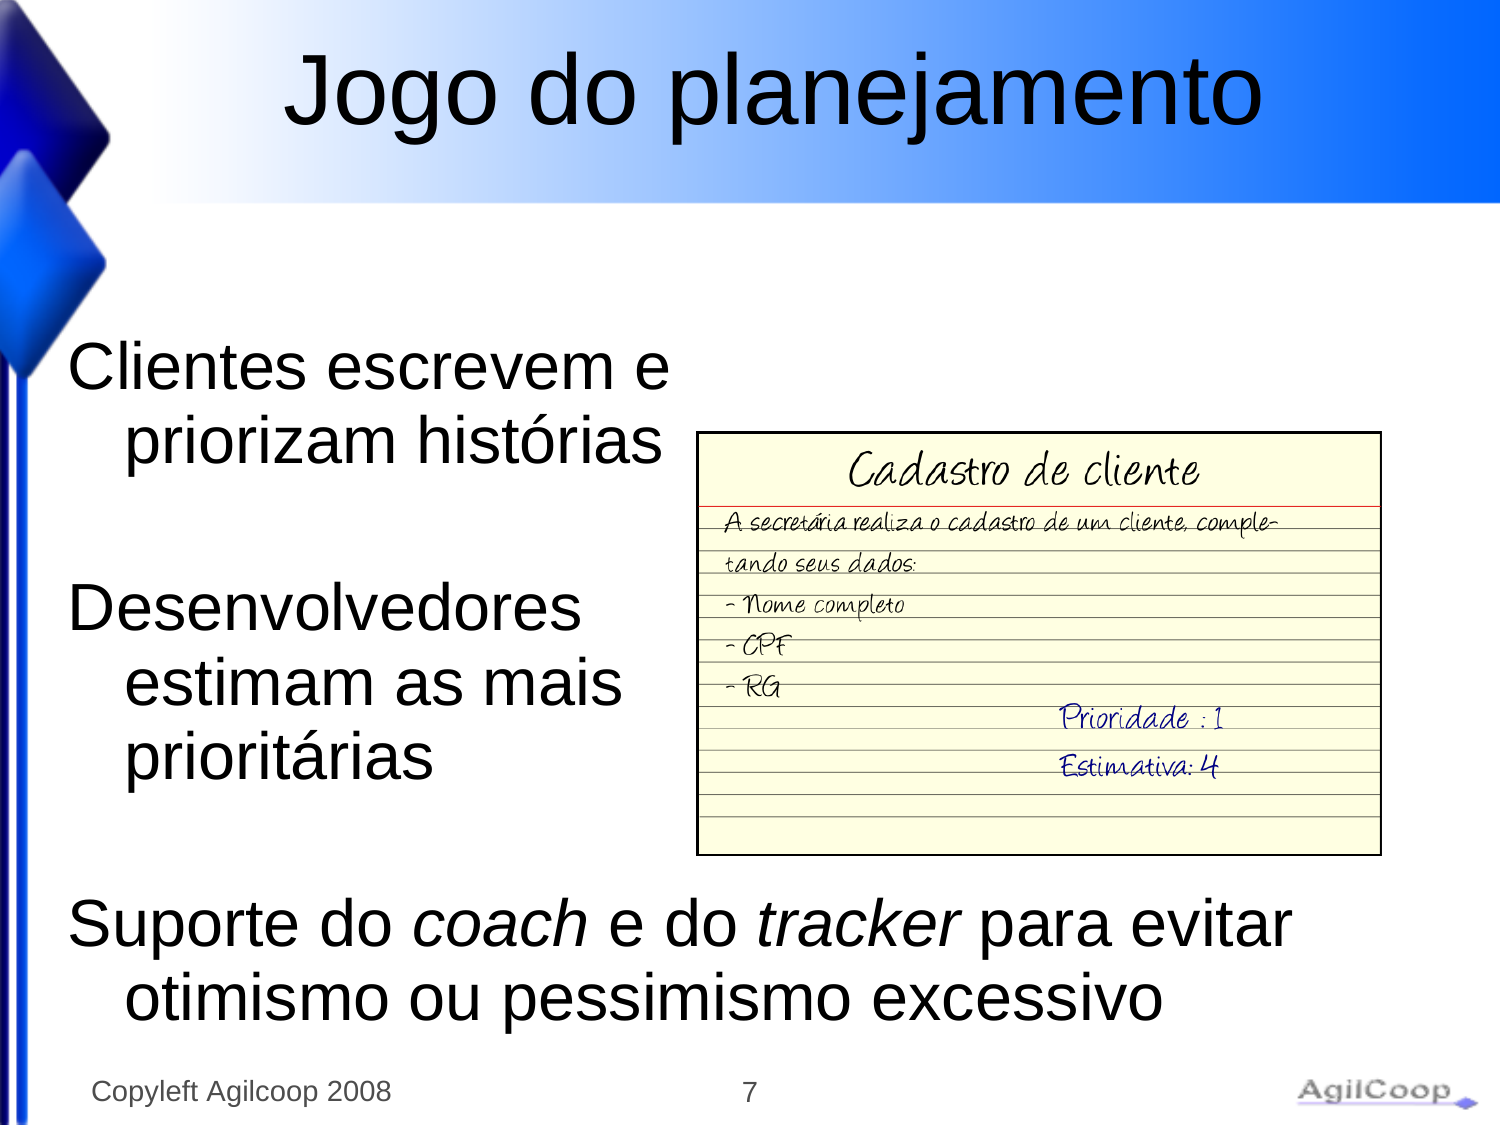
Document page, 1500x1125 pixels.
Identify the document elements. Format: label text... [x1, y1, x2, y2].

title Jogo do planejamento [124, 8, 1426, 172]
list Clientes escrevem e priorizam histórias Desenvolvedores estimam as mais prioritárias Suporte do coach e do tracker para evitar otimismo ou pessimismo excessivo [53, 321, 1412, 1061]
picture [0, 0, 1500, 1125]
